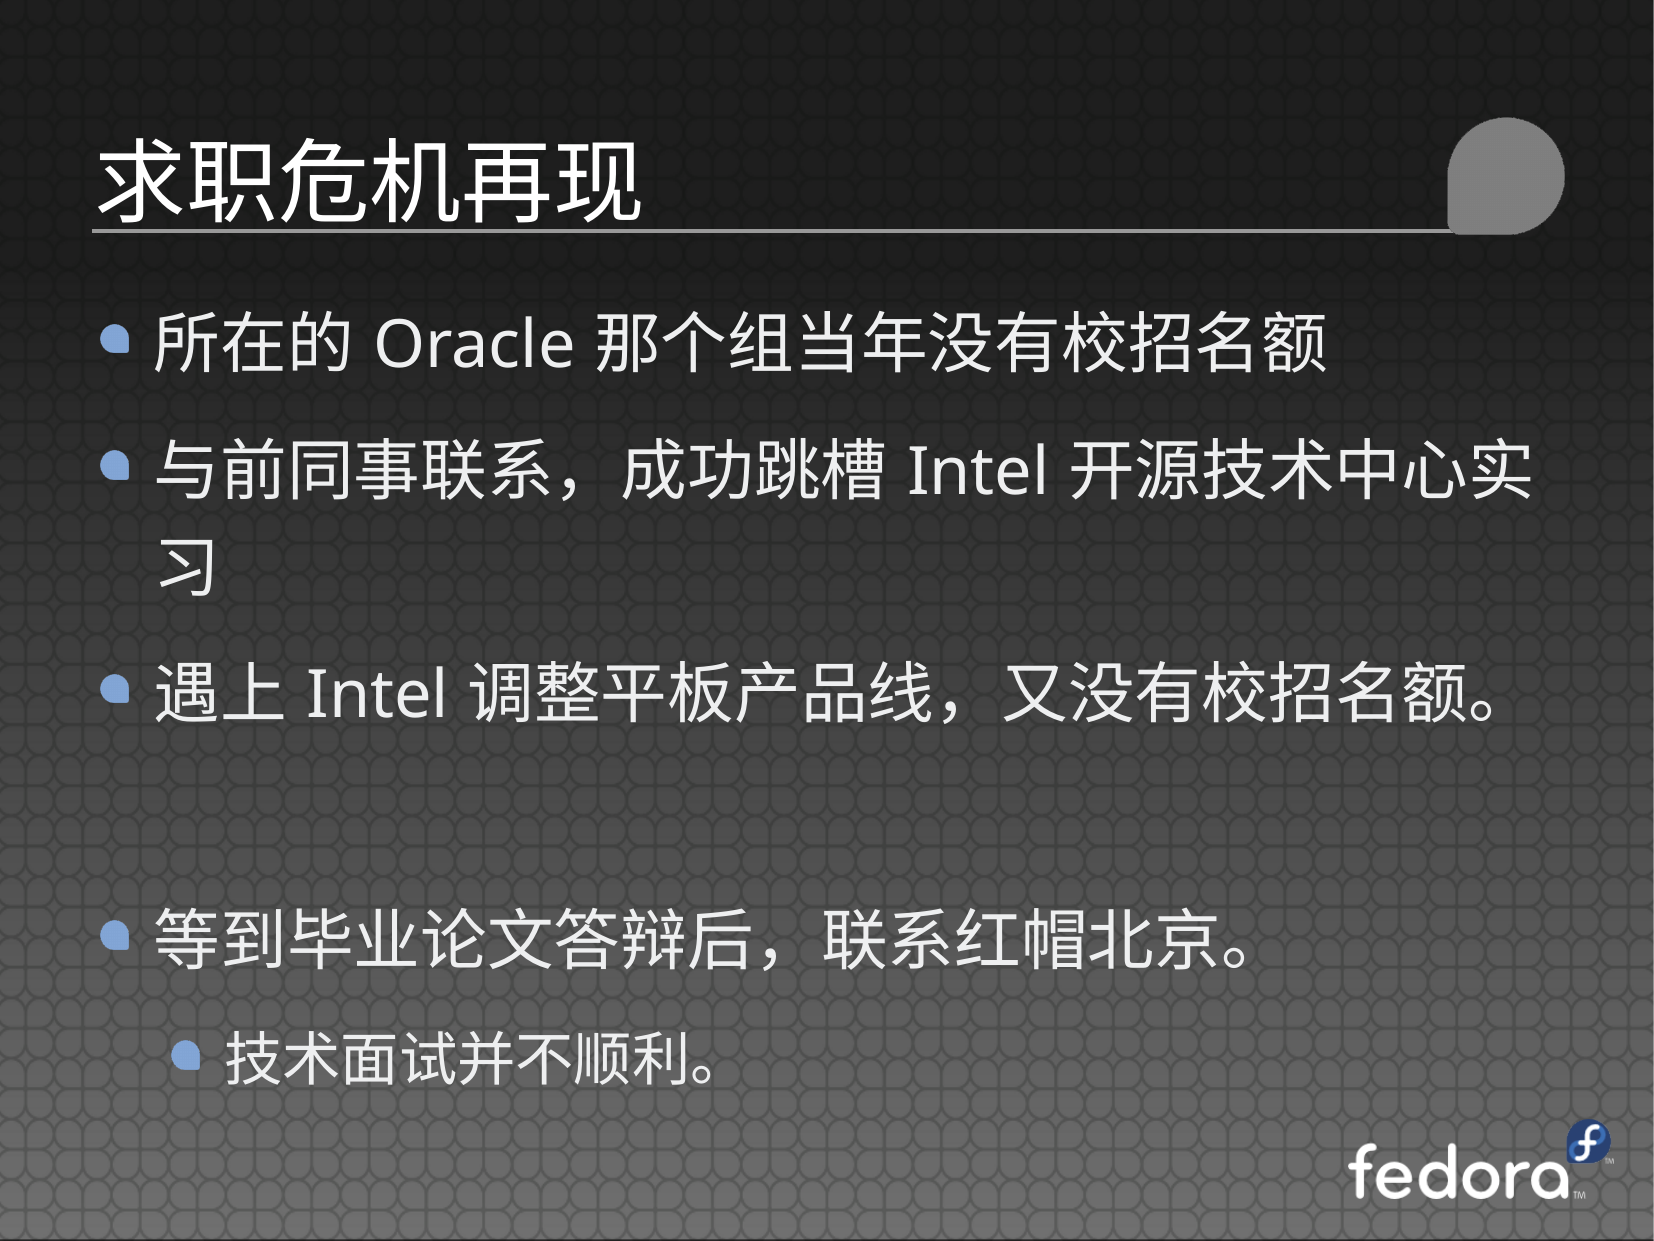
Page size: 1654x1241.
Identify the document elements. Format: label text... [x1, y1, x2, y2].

title 求职危机再现 [94, 100, 1426, 251]
picture [0, 0, 1654, 1241]
list 所在的Oracle那个组当年没有校招名额 与前同事联系，成功跳槽Intel开源技术中心实习 遇上Intel调整平板产品线，又没有校招名额。 等到毕业论文答辩后，联系红帽北京。 技术面试并不顺利。 [82, 290, 1571, 1094]
